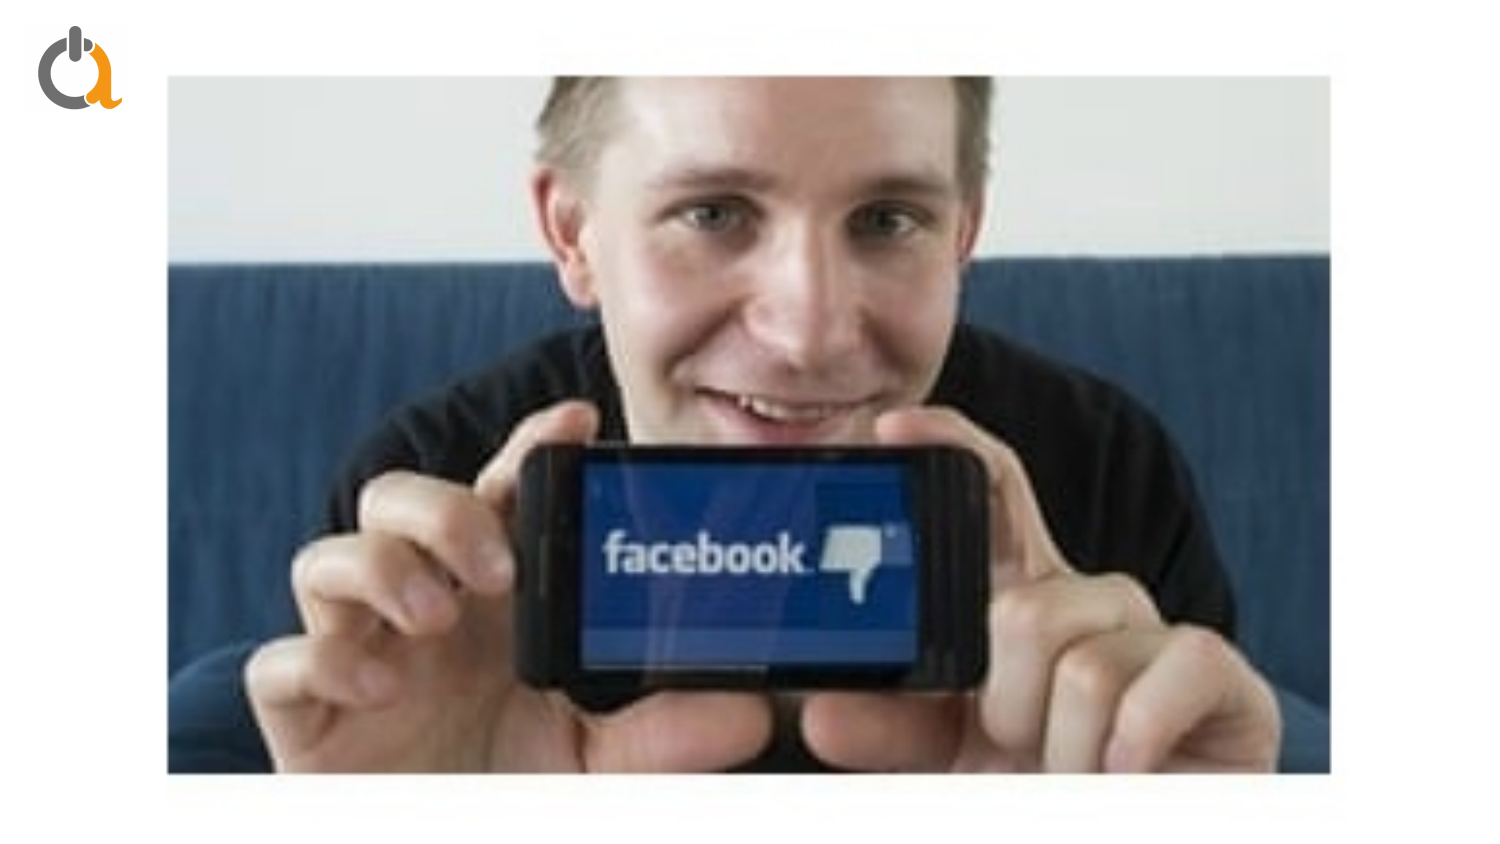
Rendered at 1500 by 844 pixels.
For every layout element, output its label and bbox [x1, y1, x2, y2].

picture [23, 23, 1394, 822]
